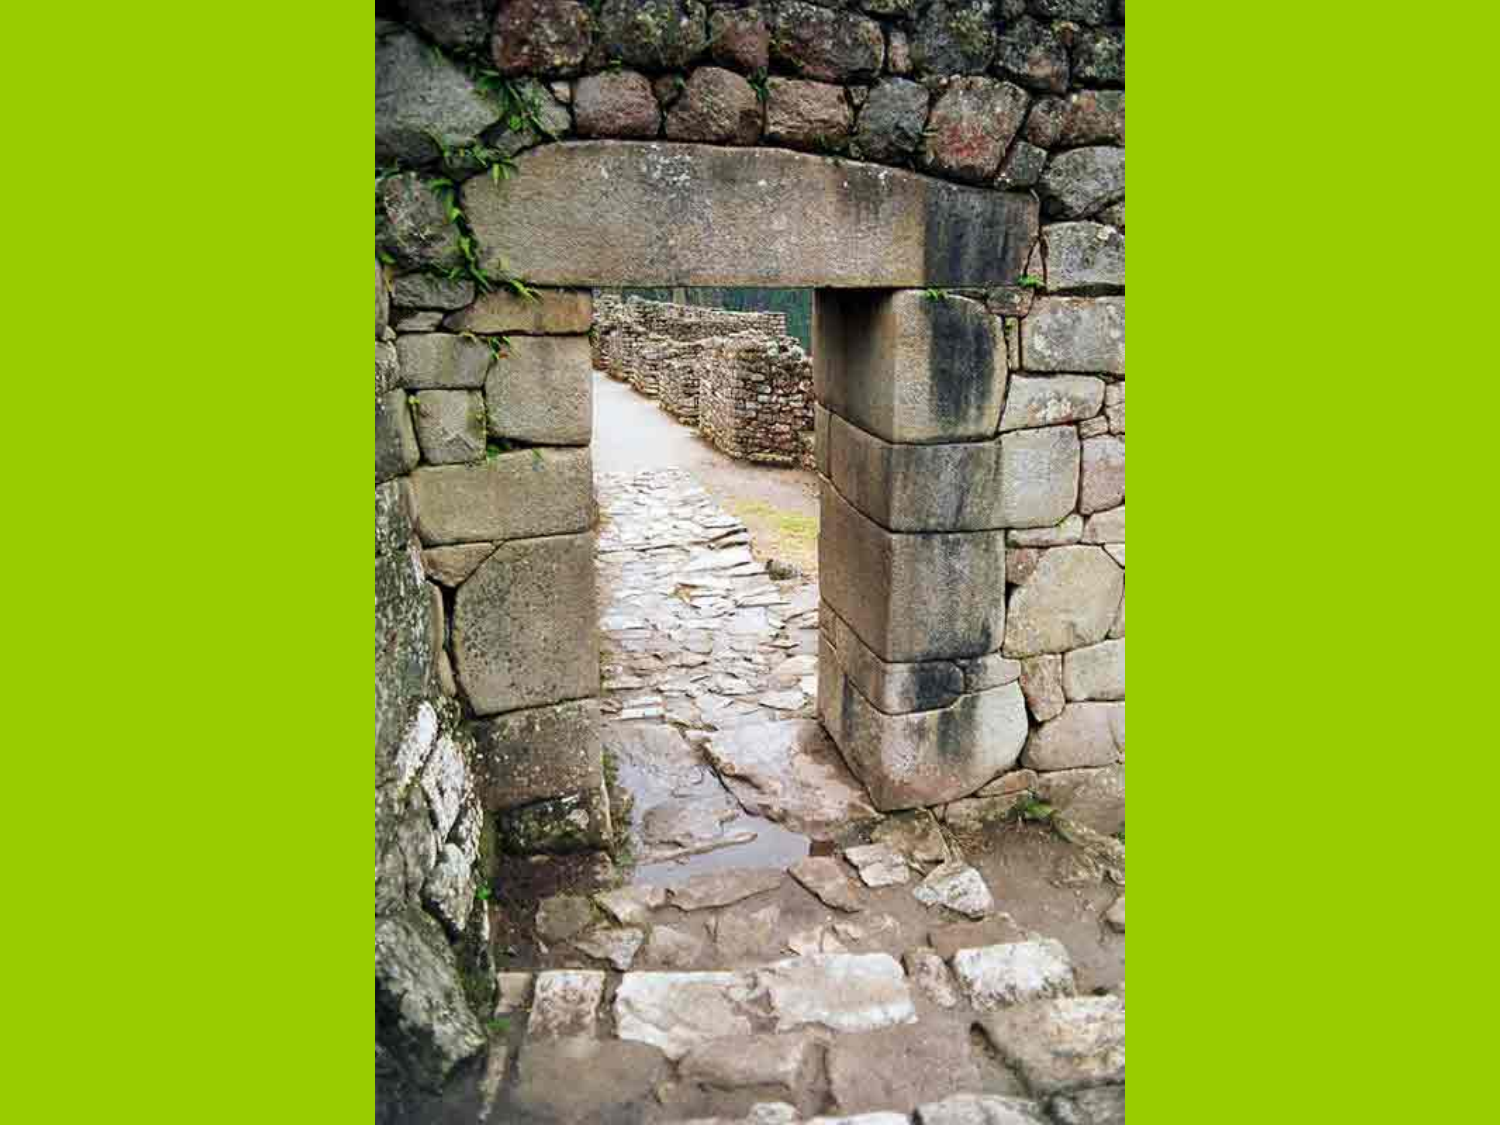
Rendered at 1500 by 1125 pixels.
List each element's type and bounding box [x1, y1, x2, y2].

picture [375, 0, 1125, 1125]
